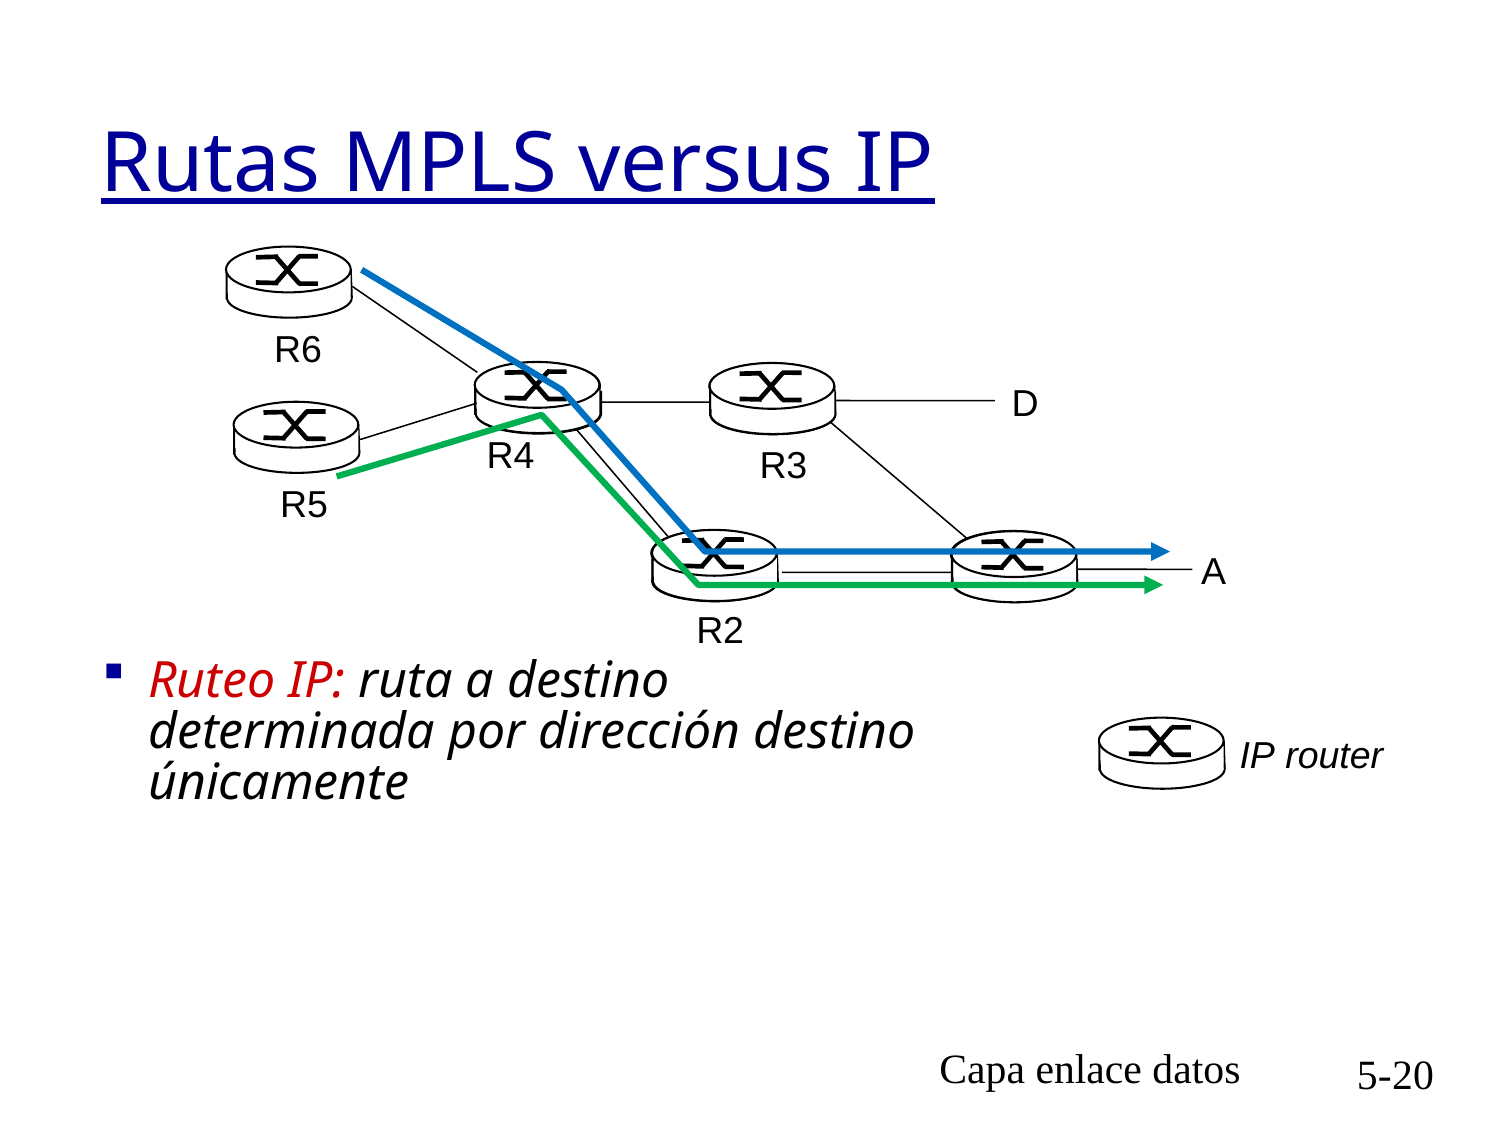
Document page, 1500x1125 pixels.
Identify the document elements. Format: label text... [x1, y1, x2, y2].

text_box [524, 361, 601, 422]
text_box [651, 544, 773, 602]
text_box [952, 530, 1074, 548]
text_box [474, 364, 588, 432]
text_box [955, 589, 1074, 603]
text_box [709, 362, 836, 435]
text_box [692, 529, 776, 548]
text_box Ruteo IP: ruta a destino determinada por dirección destino únicamente [87, 649, 955, 932]
text_box D [996, 372, 1054, 432]
text_box [662, 533, 707, 563]
text_box [1098, 717, 1224, 789]
text_box [951, 555, 1077, 581]
text_box [226, 260, 352, 317]
title Rutas MPLS versus IP [85, 56, 1361, 260]
text_box [689, 555, 777, 581]
text_box R6 [259, 317, 337, 377]
text_box [283, 260, 292, 265]
text_box R3 [744, 434, 823, 494]
text_box R2 [681, 598, 760, 649]
text_box R4 [471, 423, 550, 484]
text_box R5 [265, 472, 343, 533]
text_box [540, 383, 562, 396]
text_box [233, 401, 360, 472]
text_box A [1186, 539, 1241, 600]
text_box [529, 419, 543, 423]
text_box IP router [1224, 723, 1399, 784]
